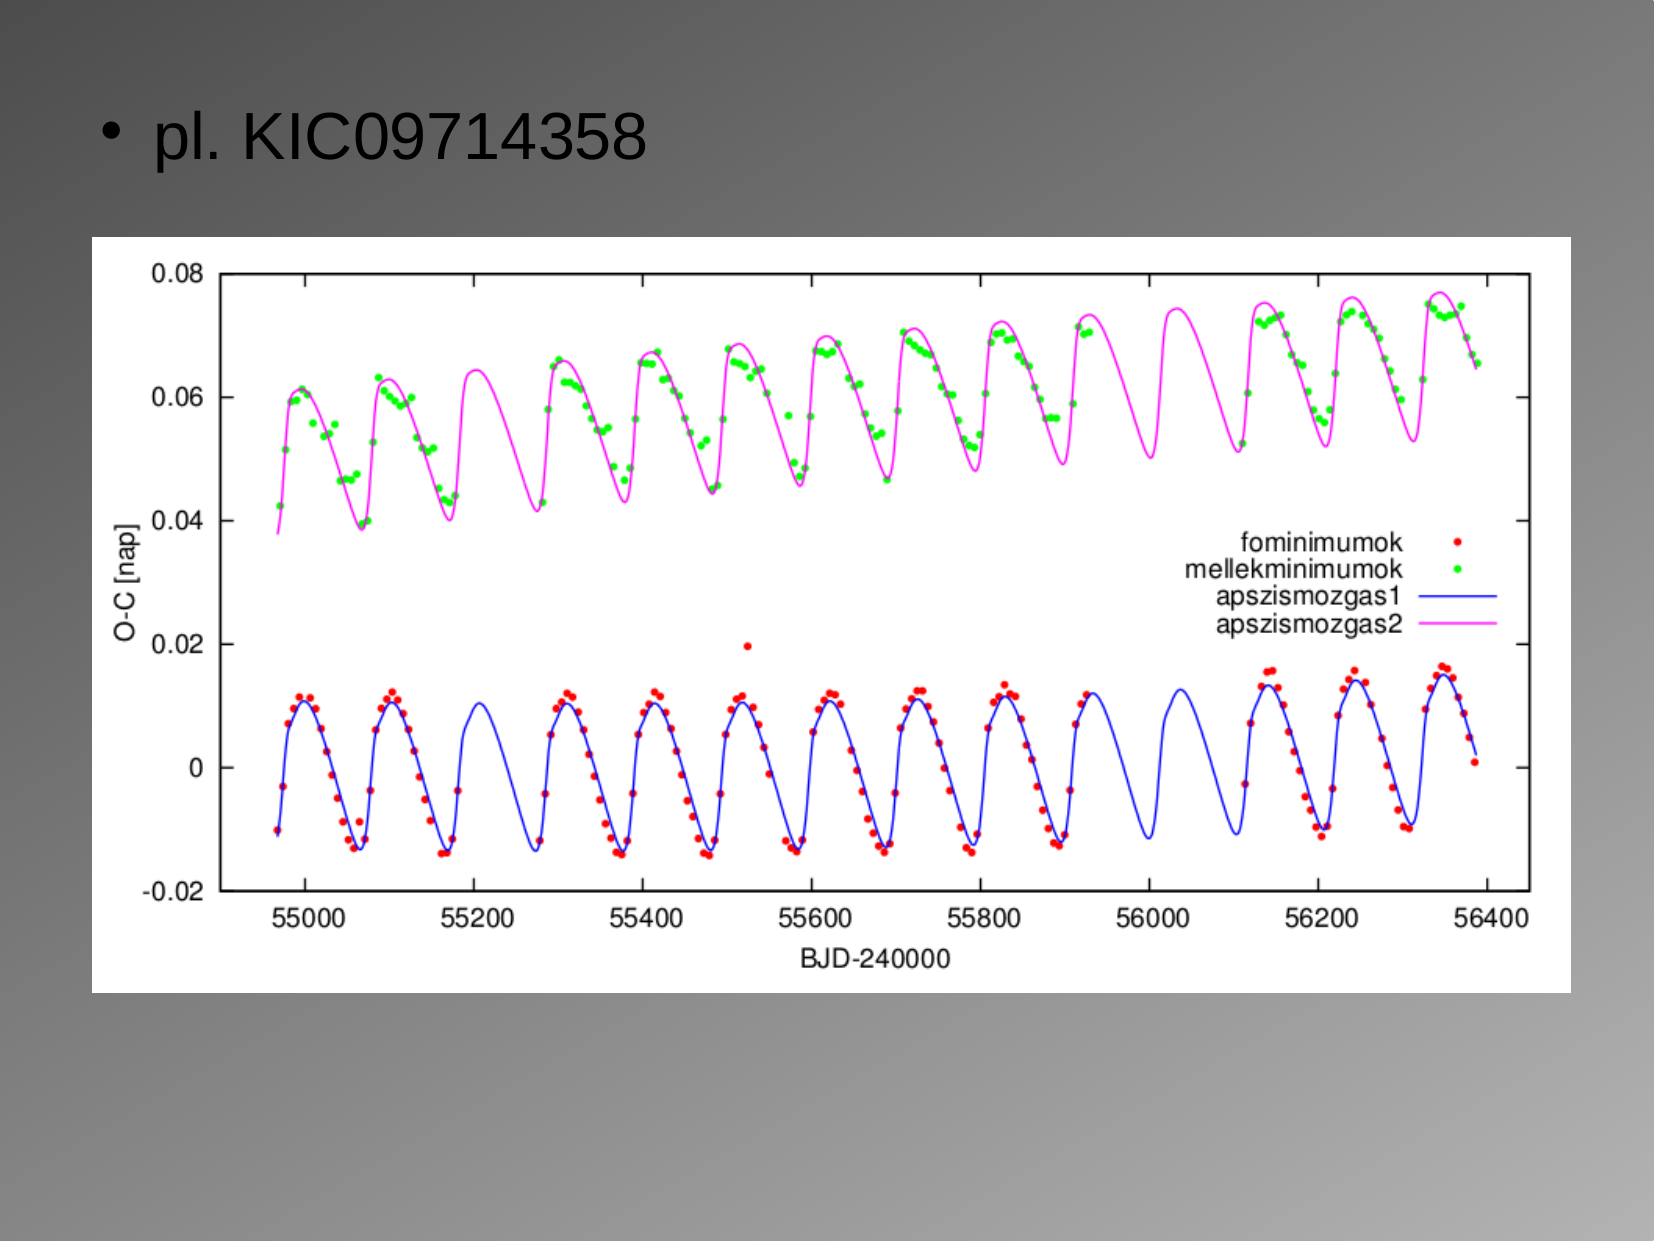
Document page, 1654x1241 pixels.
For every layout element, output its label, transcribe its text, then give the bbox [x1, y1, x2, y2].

list pl. KIC09714358 [82, 95, 1571, 816]
picture [92, 237, 1571, 993]
